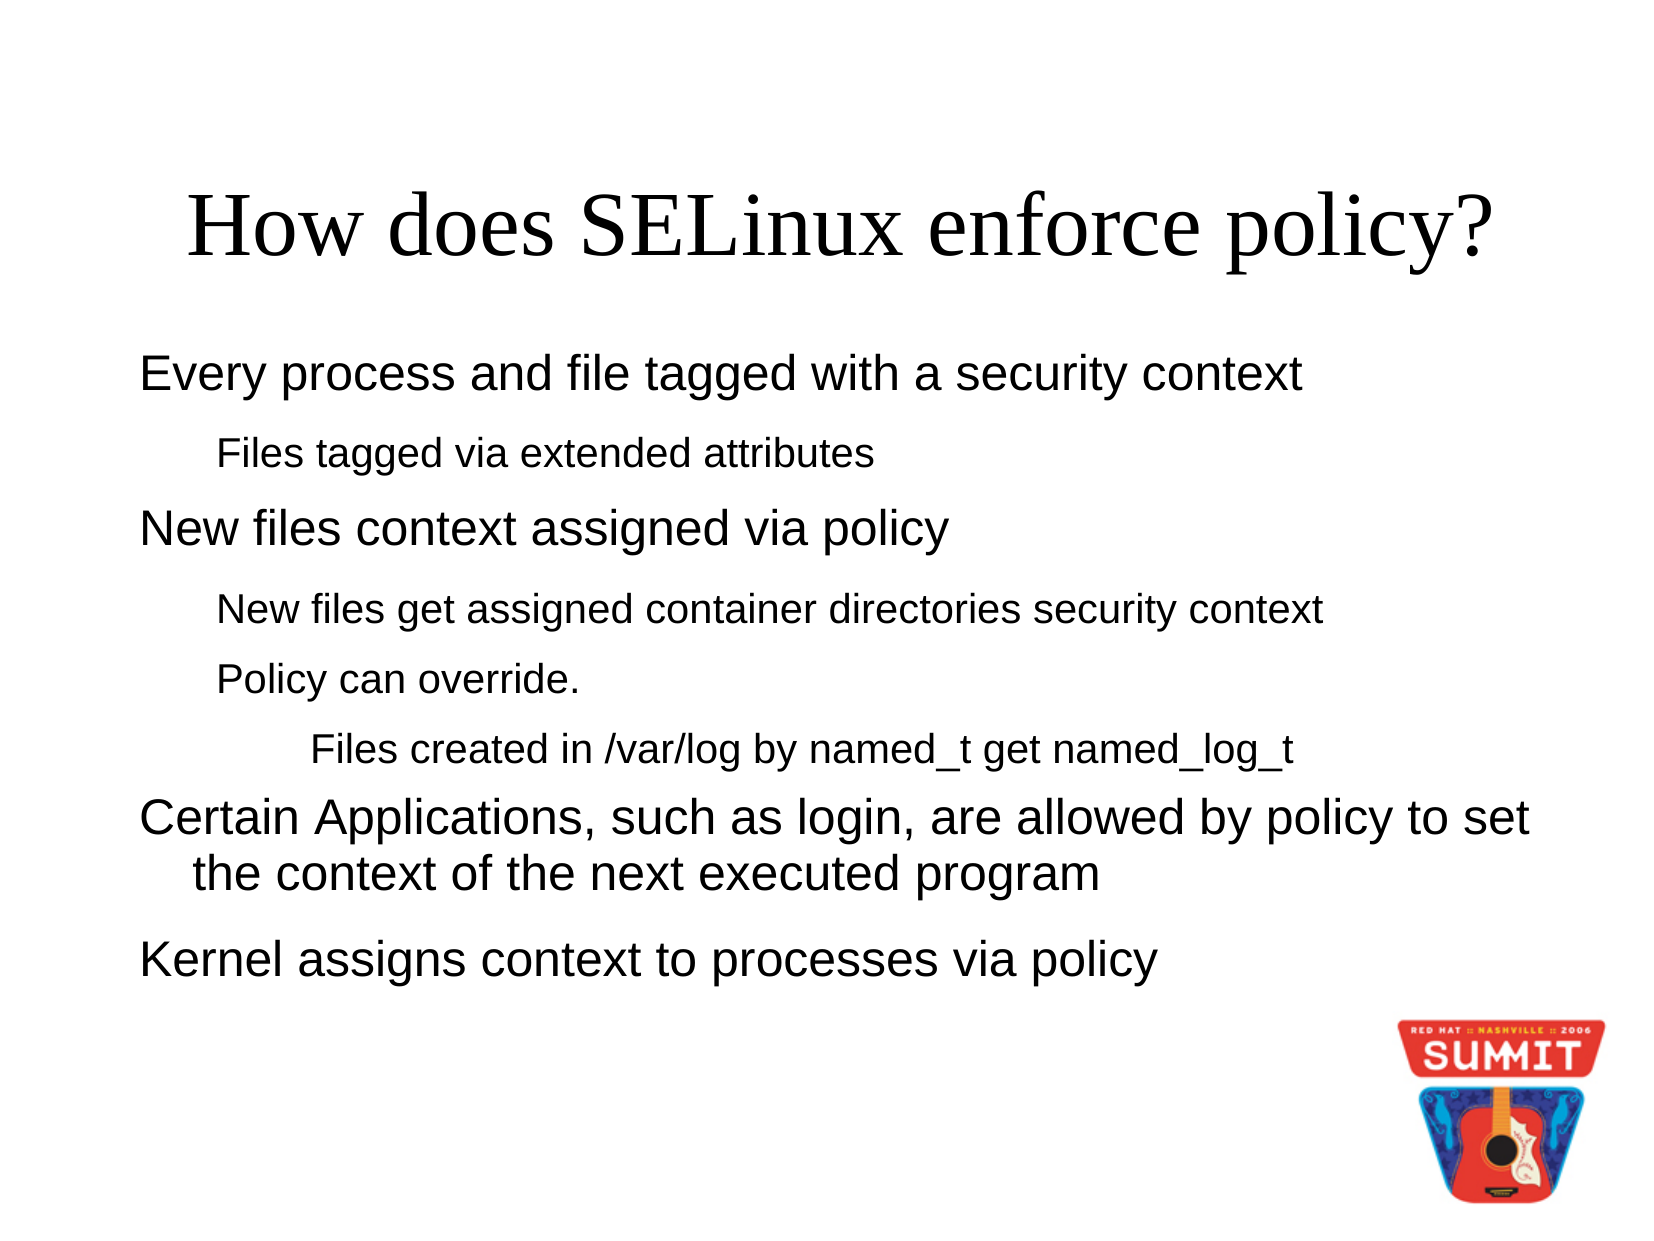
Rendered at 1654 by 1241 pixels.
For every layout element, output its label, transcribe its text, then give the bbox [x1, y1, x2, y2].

picture [1392, 1011, 1611, 1211]
list Every process and file tagged with a security context Files tagged via extended attributes New files context assigned via policy New files get assigned container directories security context Policy can override. Files created in /var/log by named_t get named_log_t Certain Applications, such as login, are allowed by policy to set the context of the next executed program Kernel assigns context to processes via policy [121, 344, 1534, 1151]
title How does SELinux enforce policy? [121, 160, 1563, 288]
